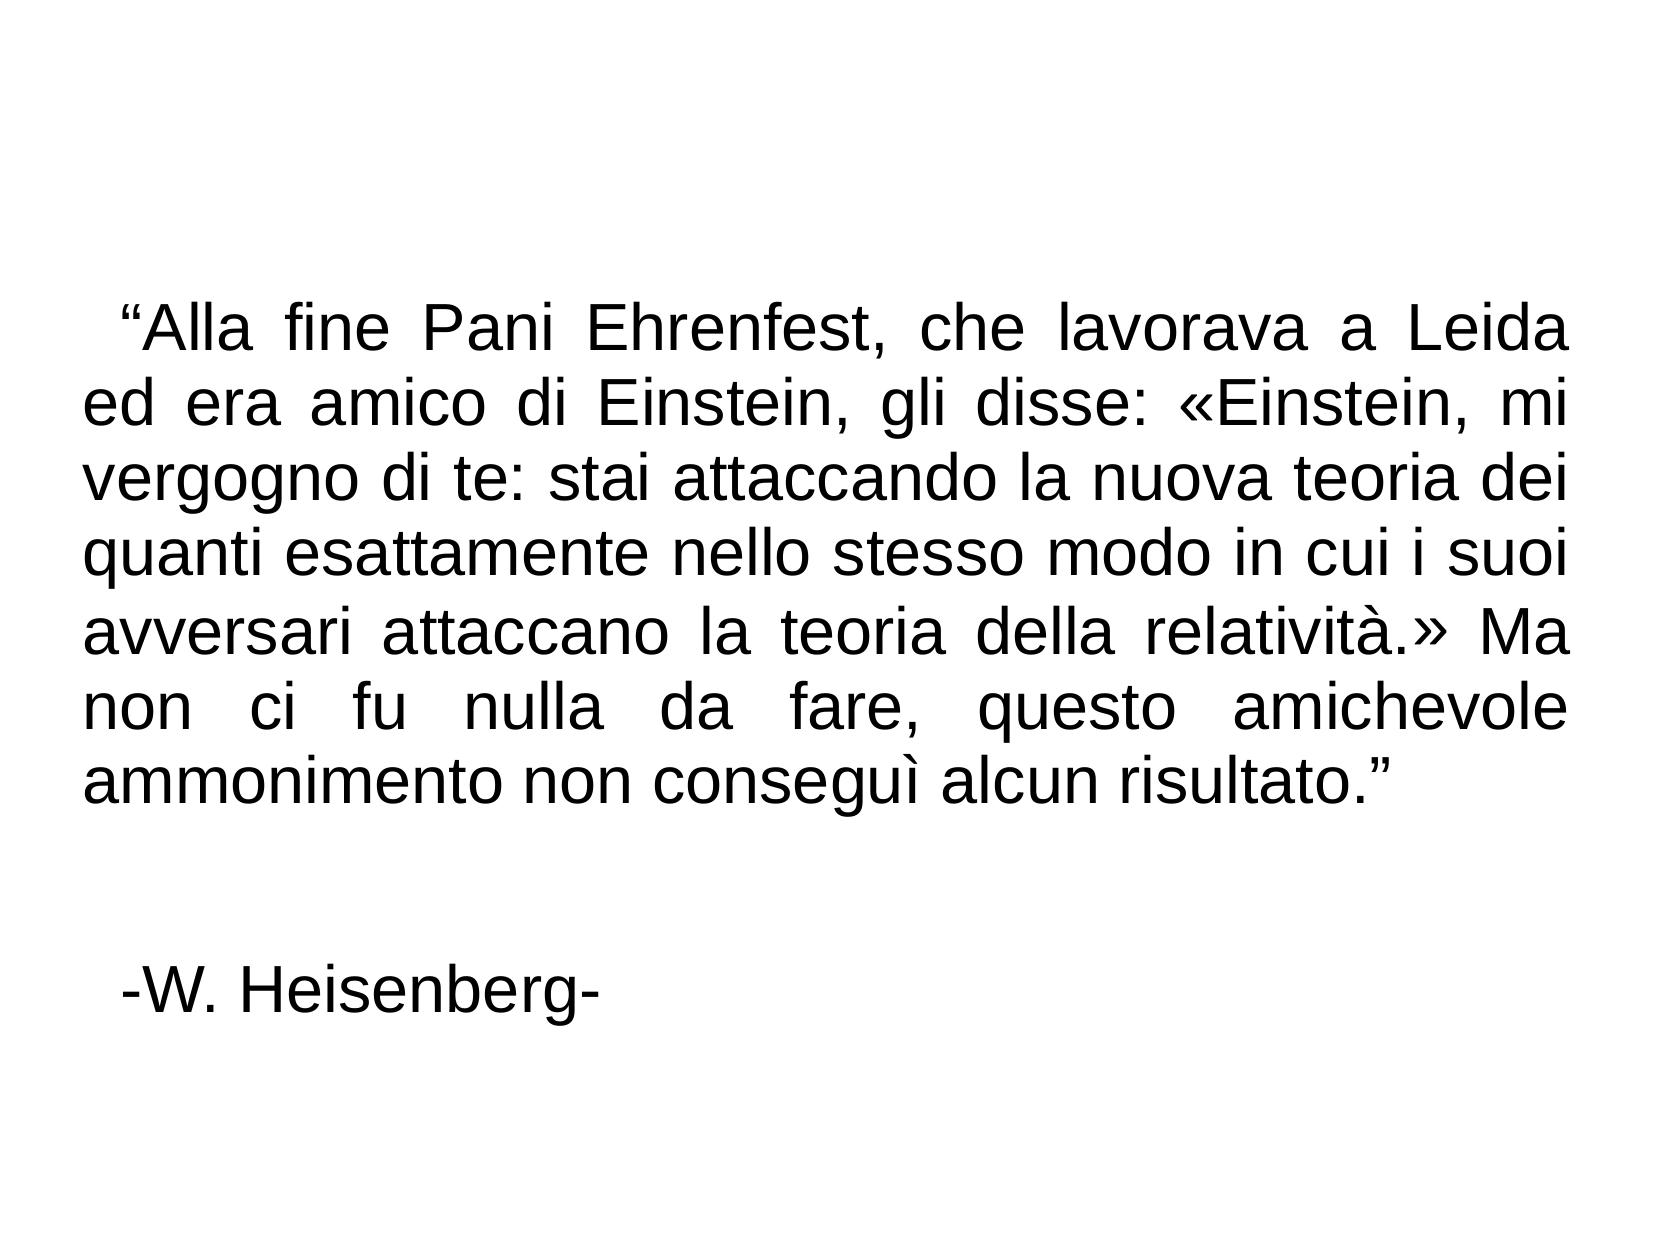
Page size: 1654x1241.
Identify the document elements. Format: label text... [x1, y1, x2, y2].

list “Alla fine Pani Ehrenfest, che lavorava a Leida ed era amico di Einstein, gli disse: «Einstein, mi vergogno di te: stai attaccando la nuova teoria dei quanti esattamente nello stesso modo in cui i suoi avversari attaccano la teoria della relatività.» Ma non ci fu nulla da fare, questo amichevole ammonimento non conseguì alcun risultato.” -W. Heisenberg- [82, 290, 1571, 1109]
